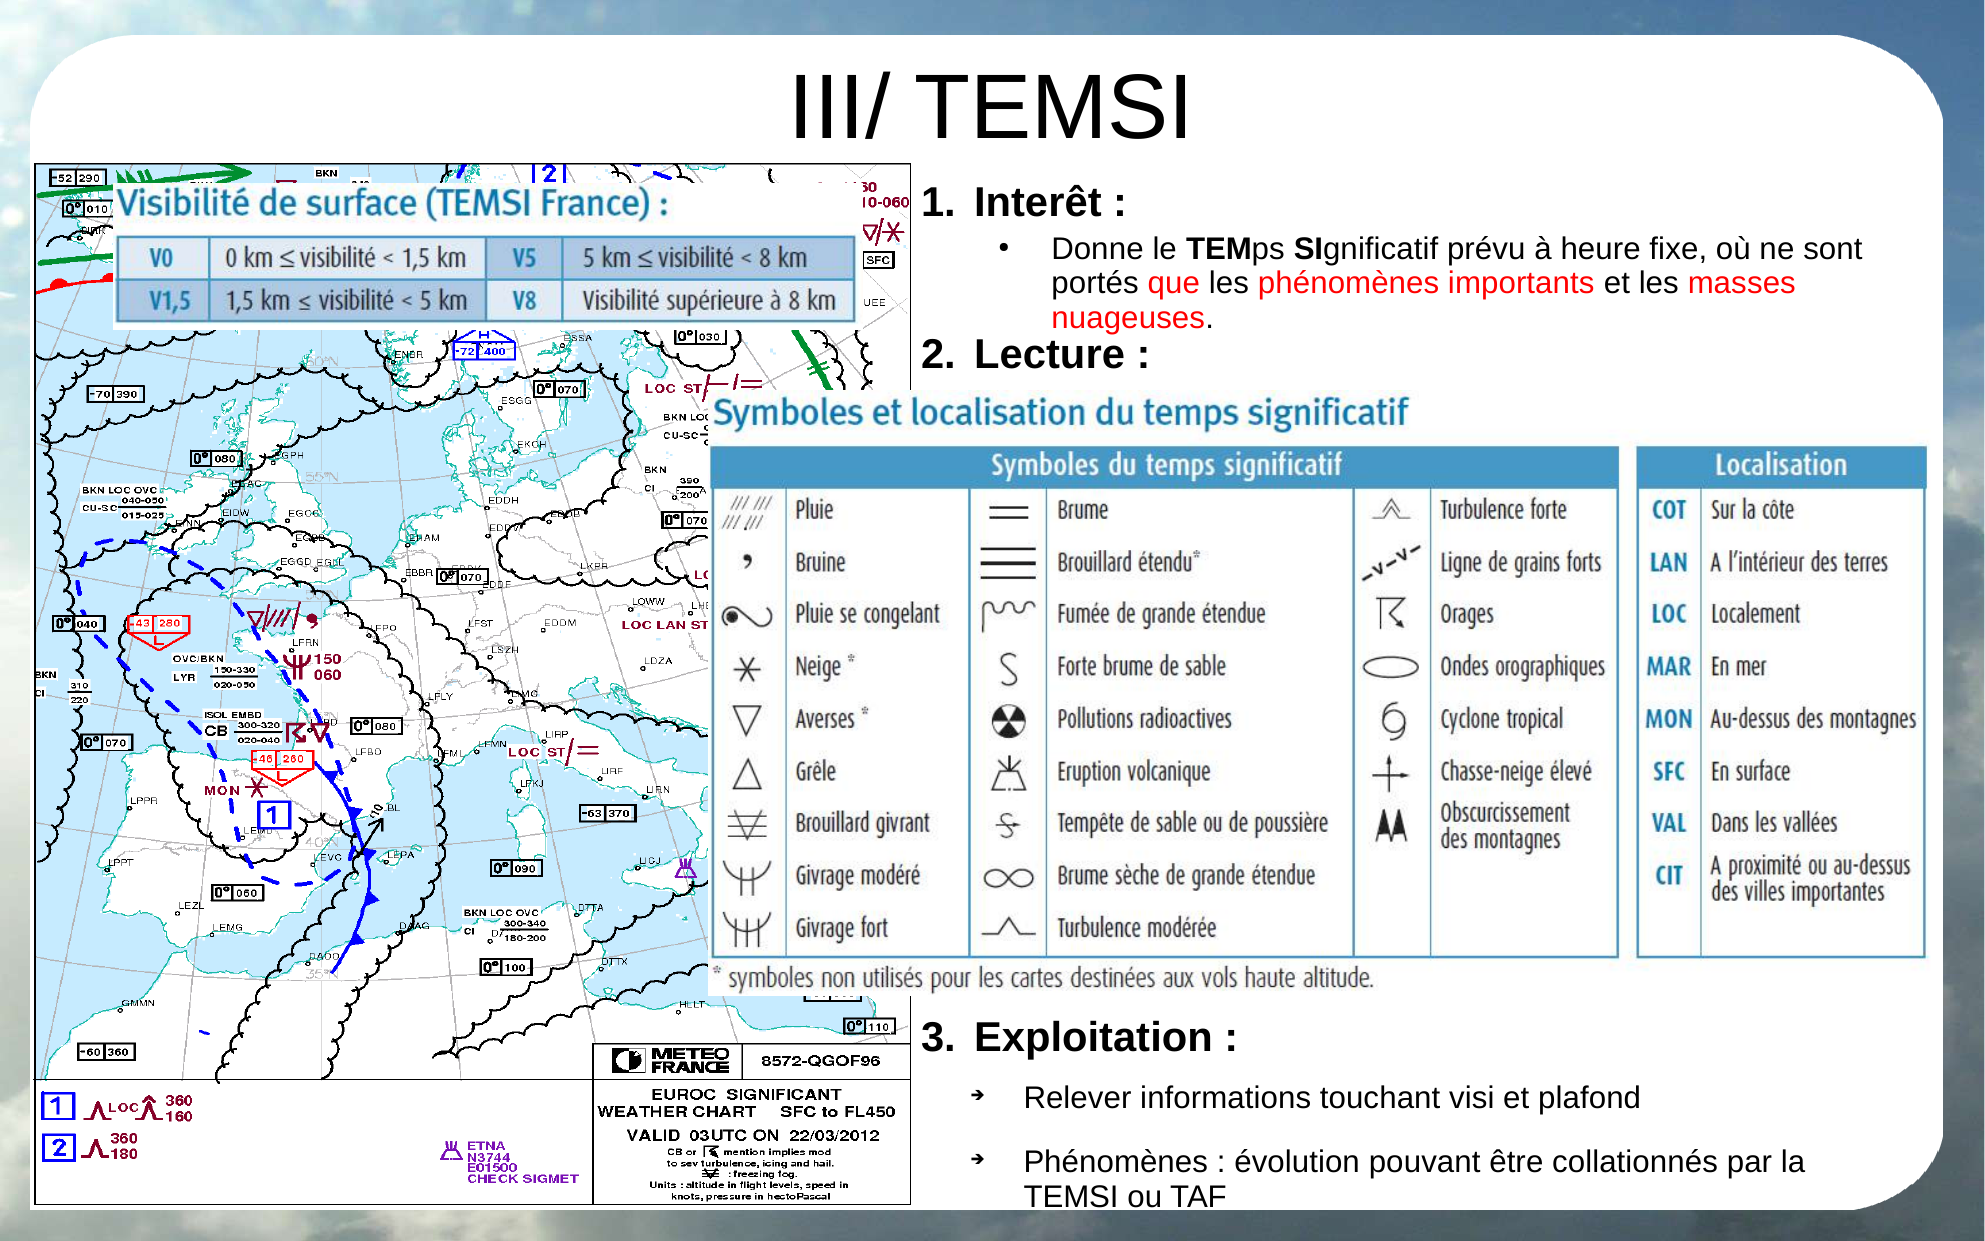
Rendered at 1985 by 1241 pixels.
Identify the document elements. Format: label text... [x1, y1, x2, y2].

list Interêt : Lecture : Exploitation : [903, 996, 1922, 1164]
list Interêt : Lecture : Exploitation : [903, 178, 1922, 390]
picture [0, 0, 1985, 1241]
list Relever informations touchant visi et plafond Phénomènes : évolution pouvant être collationnés par la TEMSI ou TAF [952, 1080, 1821, 1241]
title III/ TEMSI [99, 49, 1885, 164]
